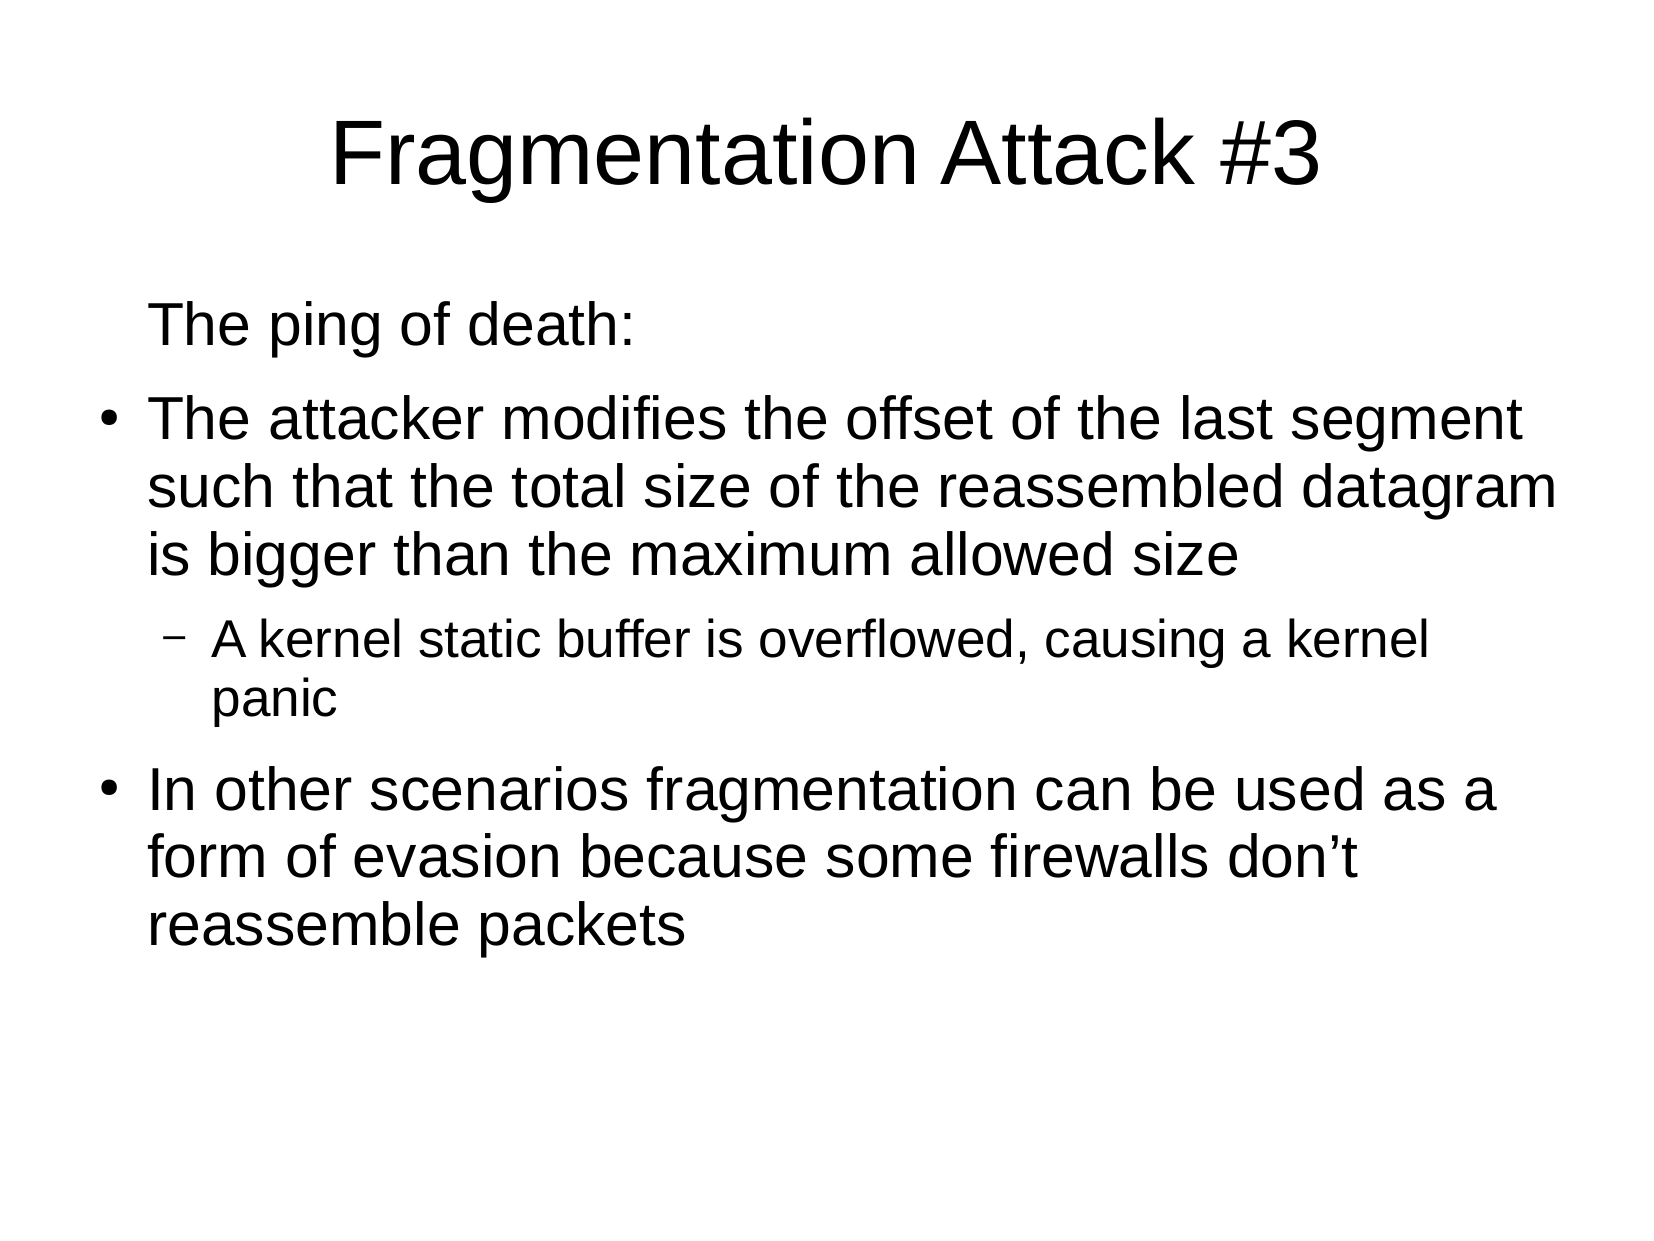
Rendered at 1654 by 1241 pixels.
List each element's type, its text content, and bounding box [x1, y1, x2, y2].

list The ping of death: The attacker modifies the offset of the last segment such that the total size of the reassembled datagram is bigger than the maximum allowed size A kernel static buffer is overflowed, causing a kernel panic In other scenarios fragmentation can be used as a form of evasion because some firewalls don’t reassemble packets [82, 290, 1571, 1010]
title Fragmentation Attack #3 [82, 49, 1571, 257]
